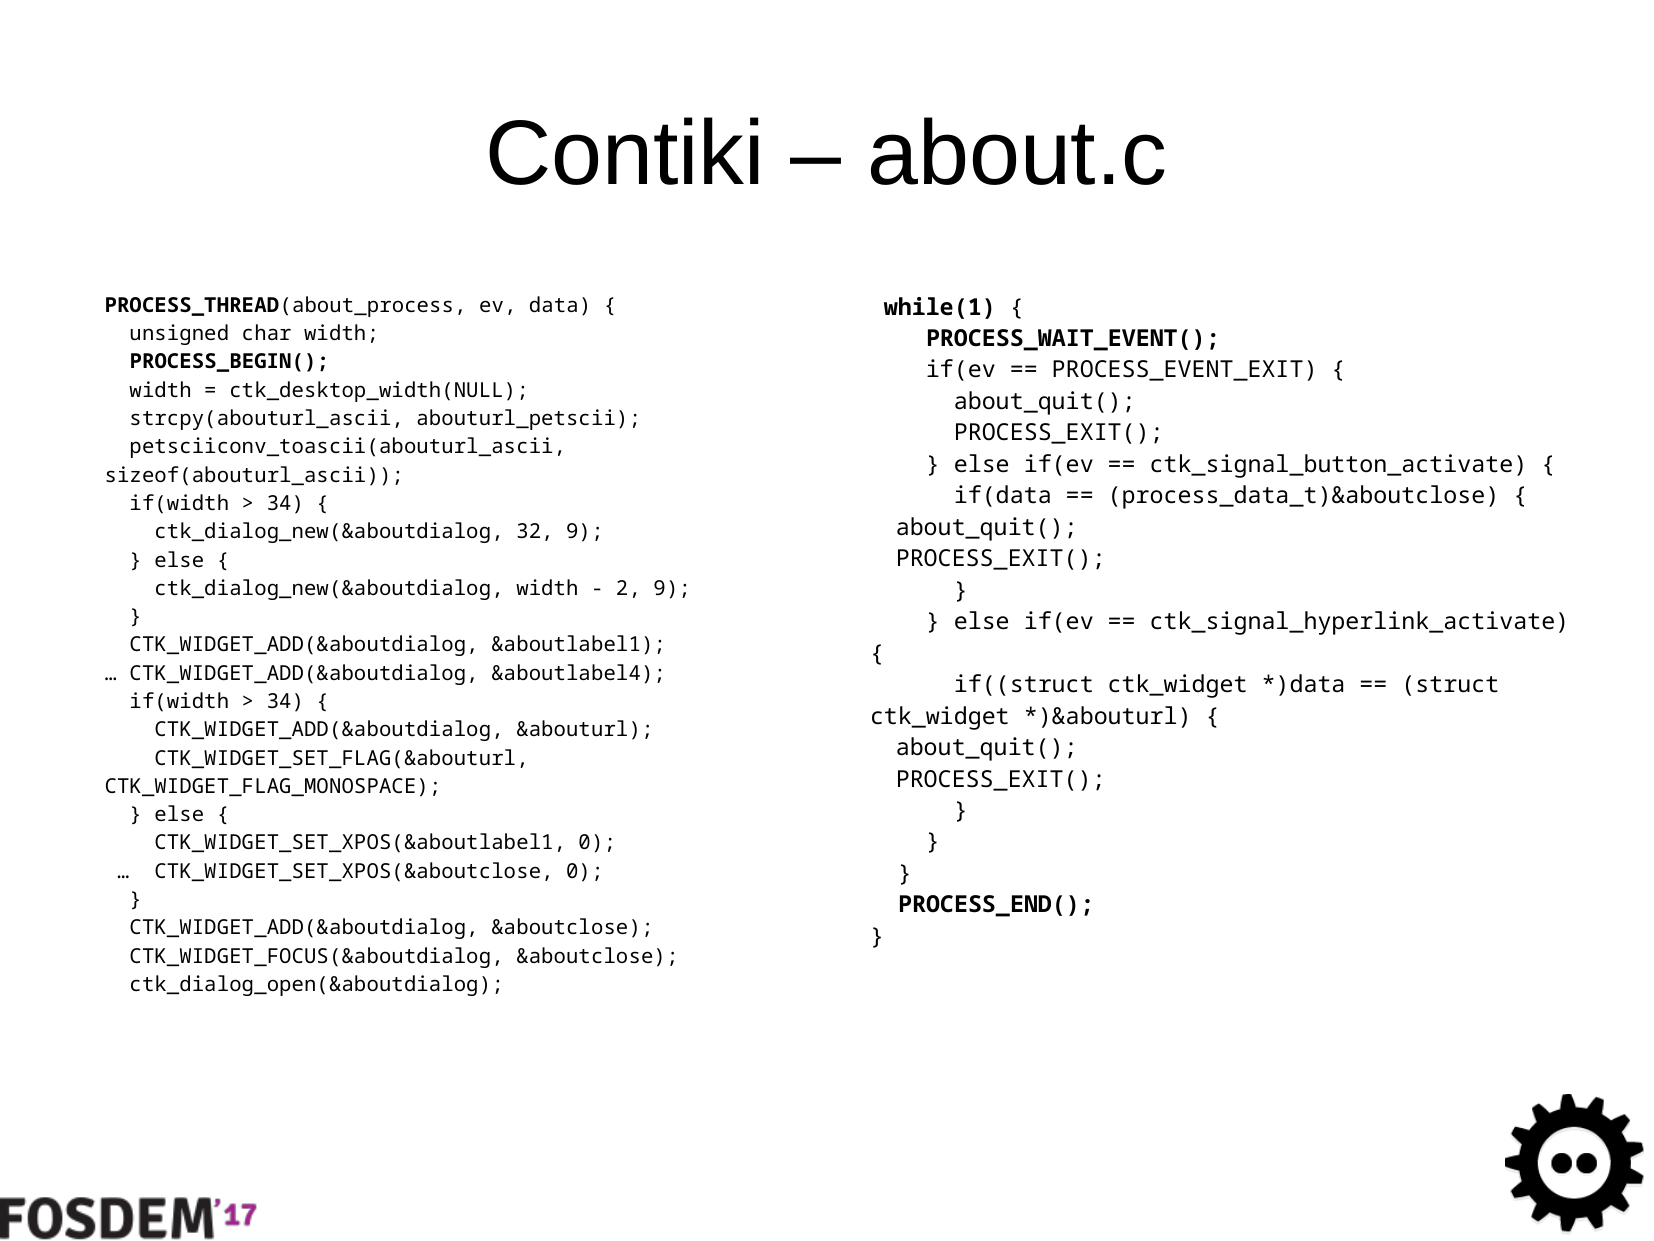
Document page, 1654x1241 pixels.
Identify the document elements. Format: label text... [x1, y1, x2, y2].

picture [1505, 1094, 1648, 1235]
picture [0, 1196, 258, 1241]
list while(1) { PROCESS_WAIT_EVENT(); if(ev == PROCESS_EVENT_EXIT) { about_quit(); PROCESS_EXIT(); } else if(ev == ctk_signal_button_activate) { if(data == (process_data_t)&aboutclose) { about_quit(); PROCESS_EXIT(); } } else if(ev == ctk_signal_hyperlink_activate) { if((struct ctk_widget *)data == (struct ctk_widget *)&abouturl) { about_quit(); PROCESS_EXIT(); } } } PROCESS_END(); } [845, 290, 1572, 1010]
title Contiki – about.c [82, 49, 1571, 257]
list PROCESS_THREAD(about_process, ev, data) { unsigned char width; PROCESS_BEGIN(); width = ctk_desktop_width(NULL); strcpy(abouturl_ascii, abouturl_petscii); petsciiconv_toascii(abouturl_ascii, sizeof(abouturl_ascii)); if(width > 34) { ctk_dialog_new(&aboutdialog, 32, 9); } else { ctk_dialog_new(&aboutdialog, width - 2, 9); } CTK_WIDGET_ADD(&aboutdialog, &aboutlabel1); … CTK_WIDGET_ADD(&aboutdialog, &aboutlabel4); if(width > 34) { CTK_WIDGET_ADD(&aboutdialog, &abouturl); CTK_WIDGET_SET_FLAG(&abouturl, CTK_WIDGET_FLAG_MONOSPACE); } else { CTK_WIDGET_SET_XPOS(&aboutlabel1, 0); … CTK_WIDGET_SET_XPOS(&aboutclose, 0); } CTK_WIDGET_ADD(&aboutdialog, &aboutclose); CTK_WIDGET_FOCUS(&aboutdialog, &aboutclose); ctk_dialog_open(&aboutdialog); [82, 290, 809, 1010]
